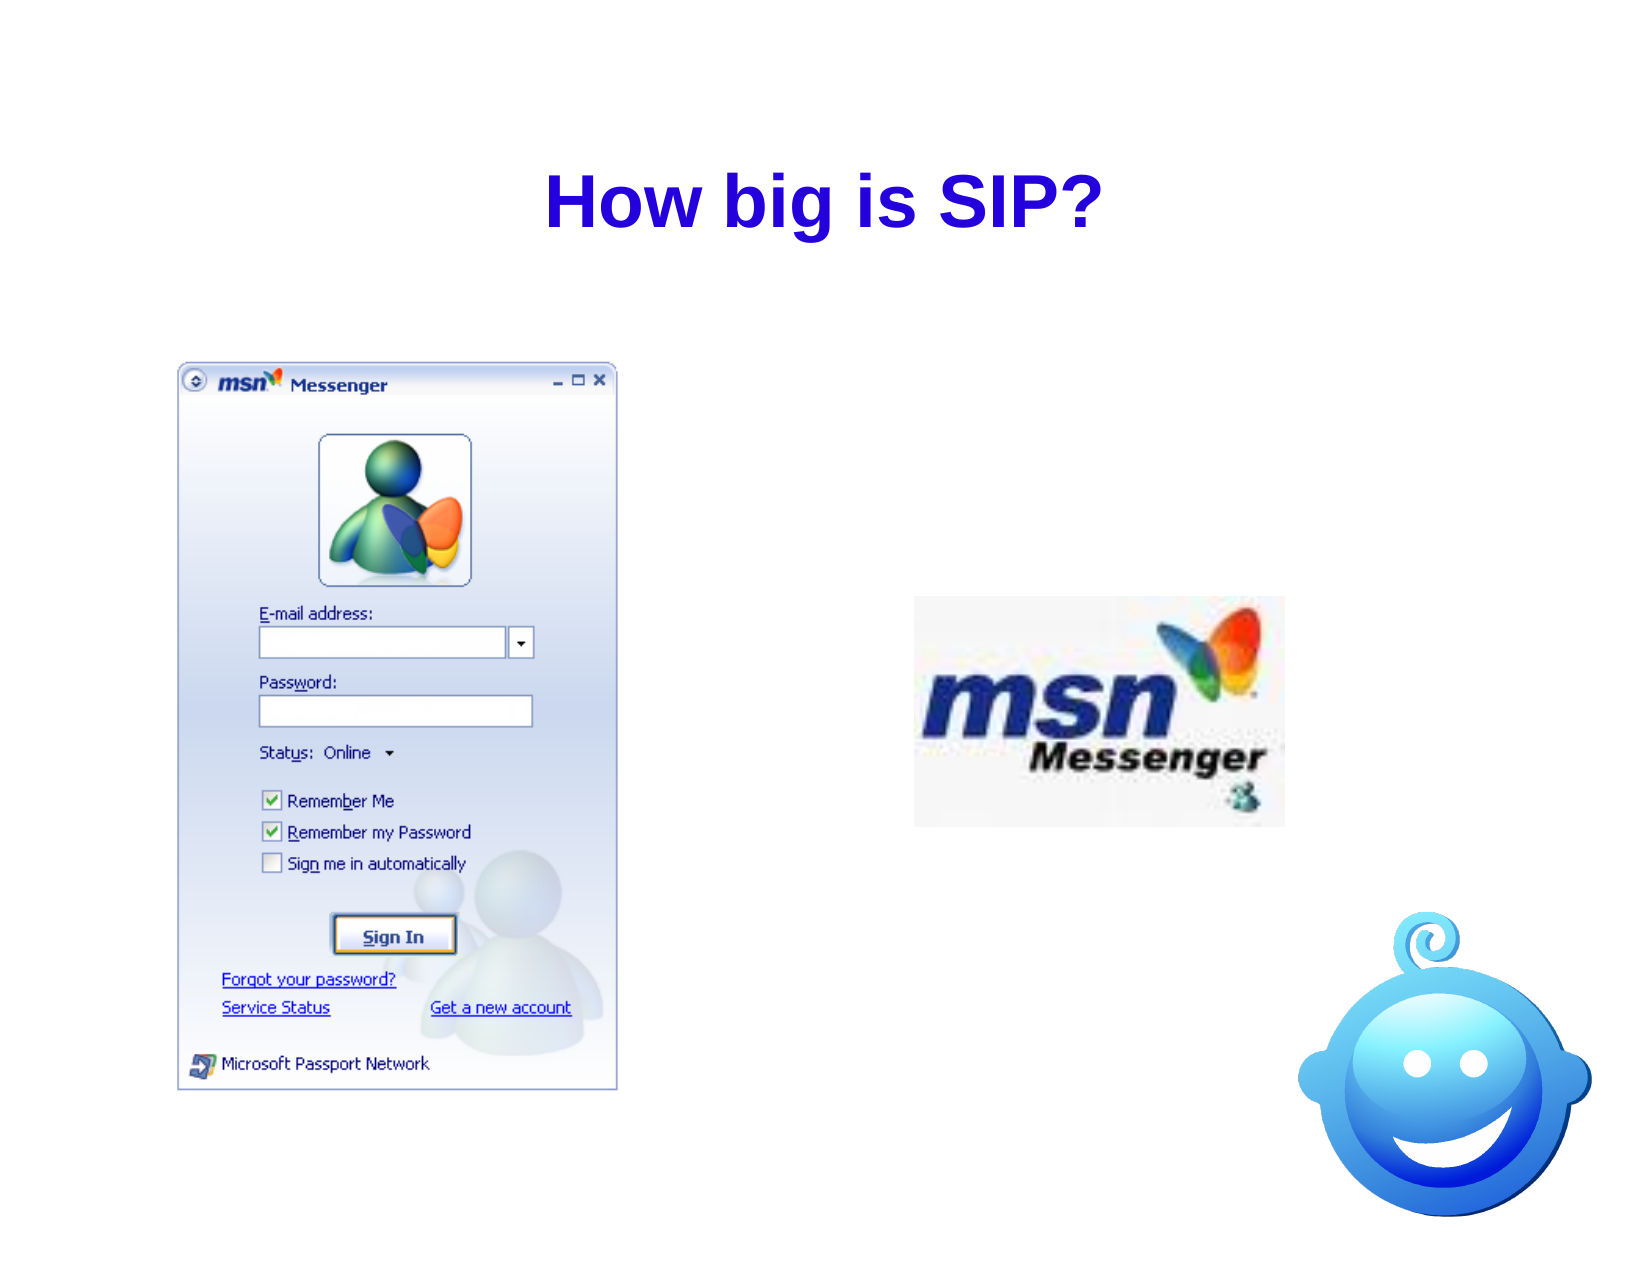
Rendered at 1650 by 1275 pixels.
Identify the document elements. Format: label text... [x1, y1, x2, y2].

title How big is SIP? [135, 104, 1515, 299]
picture [176, 359, 621, 1092]
picture [1298, 911, 1592, 1217]
picture [914, 596, 1285, 827]
